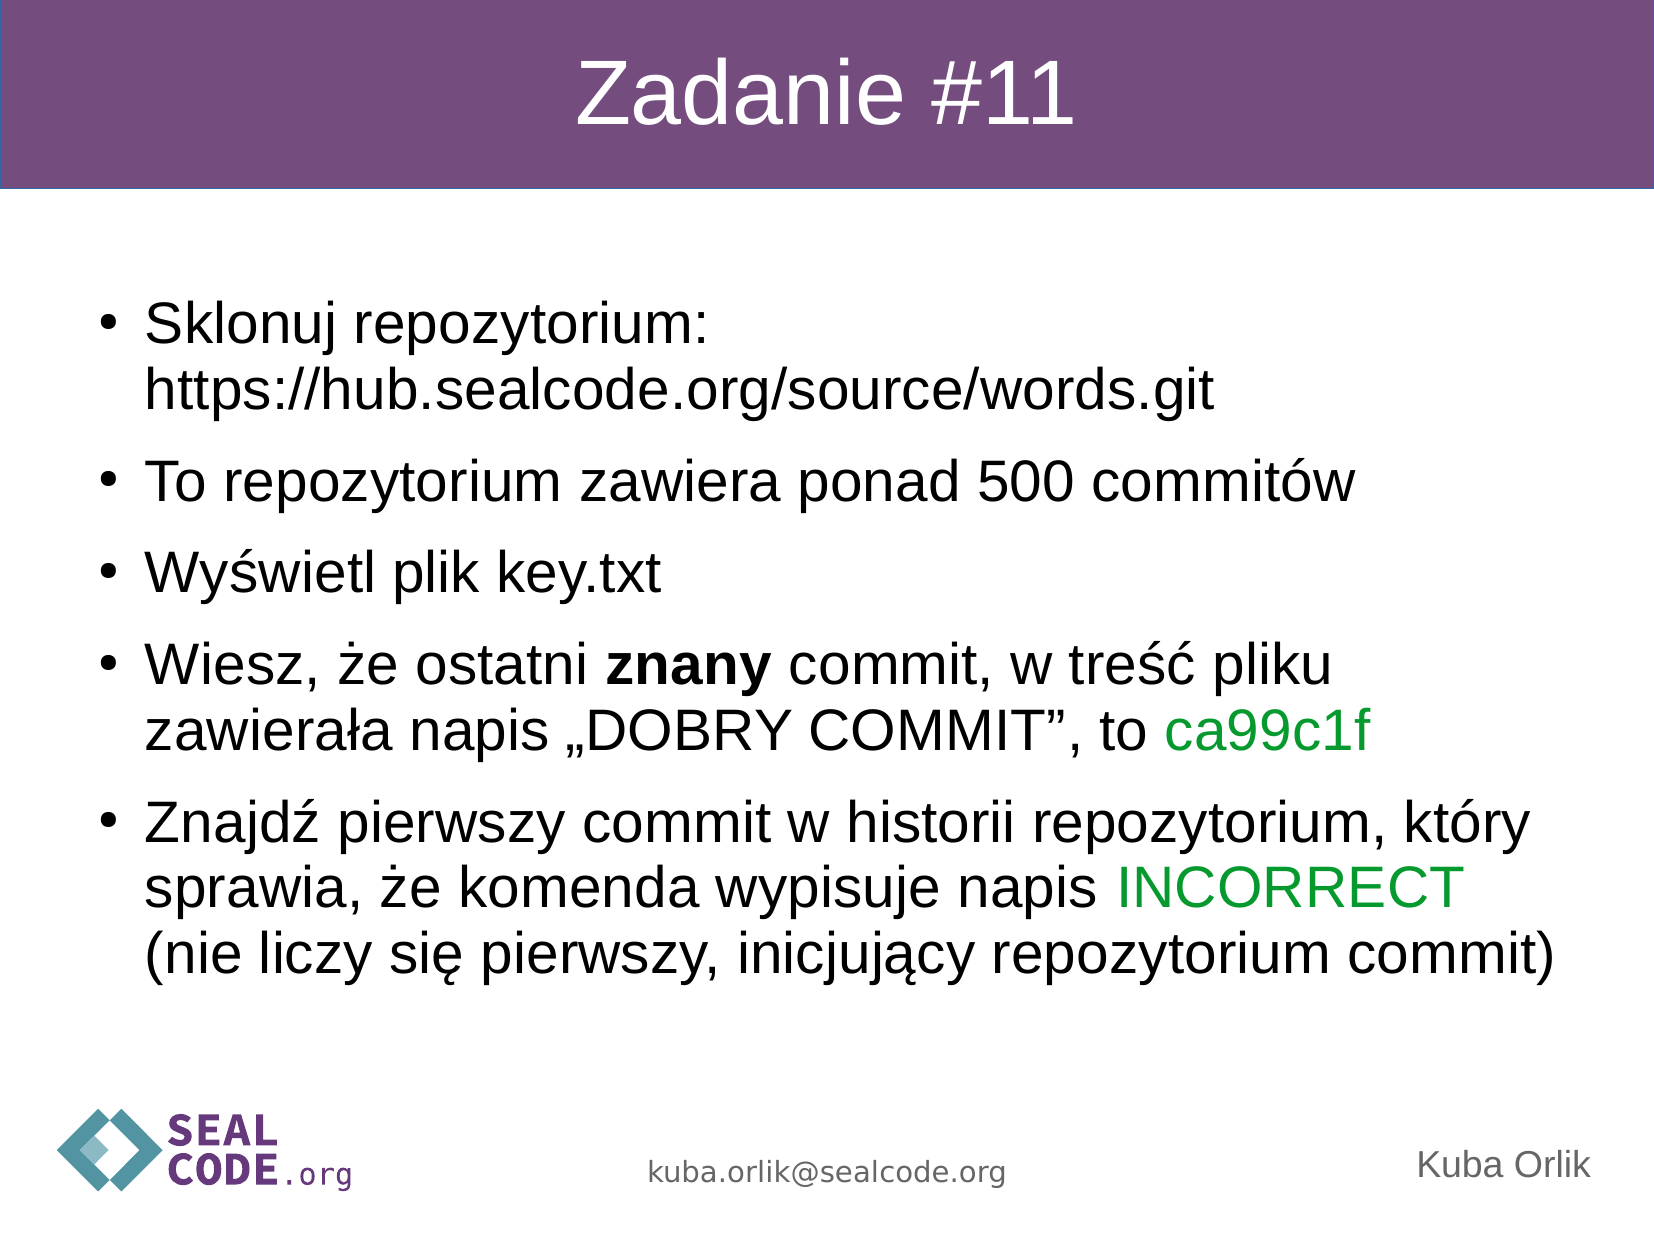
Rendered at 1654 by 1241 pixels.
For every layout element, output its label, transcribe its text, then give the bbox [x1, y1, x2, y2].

title Zadanie #11 [0, 0, 1653, 188]
list Sklonuj repozytorium: https://hub.sealcode.org/source/words.git To repozytorium zawiera ponad 500 commitów Wyświetl plik key.txt Wiesz, że ostatni znany commit, w treść pliku zawierała napis „DOBRY COMMIT”, to ca99c1f Znajdź pierwszy commit w historii repozytorium, który sprawia, że komenda wypisuje napis INCORRECT (nie liczy się pierwszy, inicjujący repozytorium commit) [82, 290, 1571, 1010]
